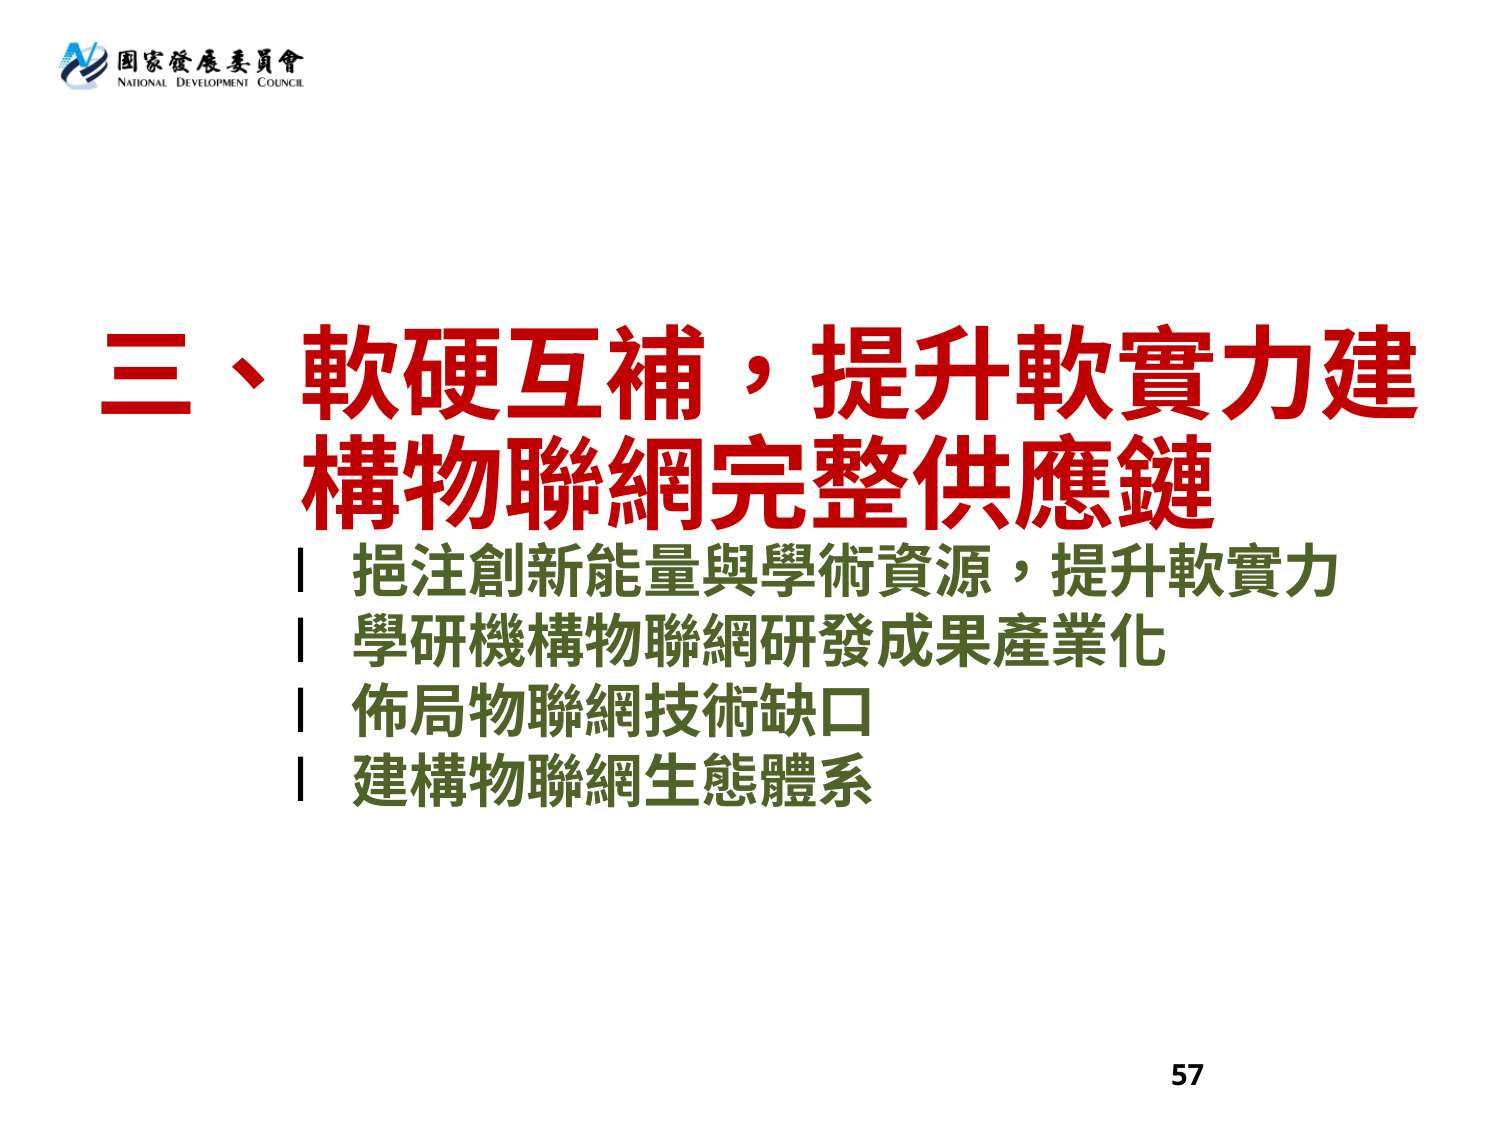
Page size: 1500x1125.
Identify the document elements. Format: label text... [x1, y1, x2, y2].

title 三、軟硬互補，提升軟實力建構物聯網完整供應鏈 [59, 315, 1459, 504]
text_box 挹注創新能量與學術資源，提升軟實力 學研機構物聯網研發成果產業化 佈局物聯網技術缺口 建構物聯網生態體系 [278, 527, 1383, 825]
text_box 57 [1156, 1045, 1500, 1106]
